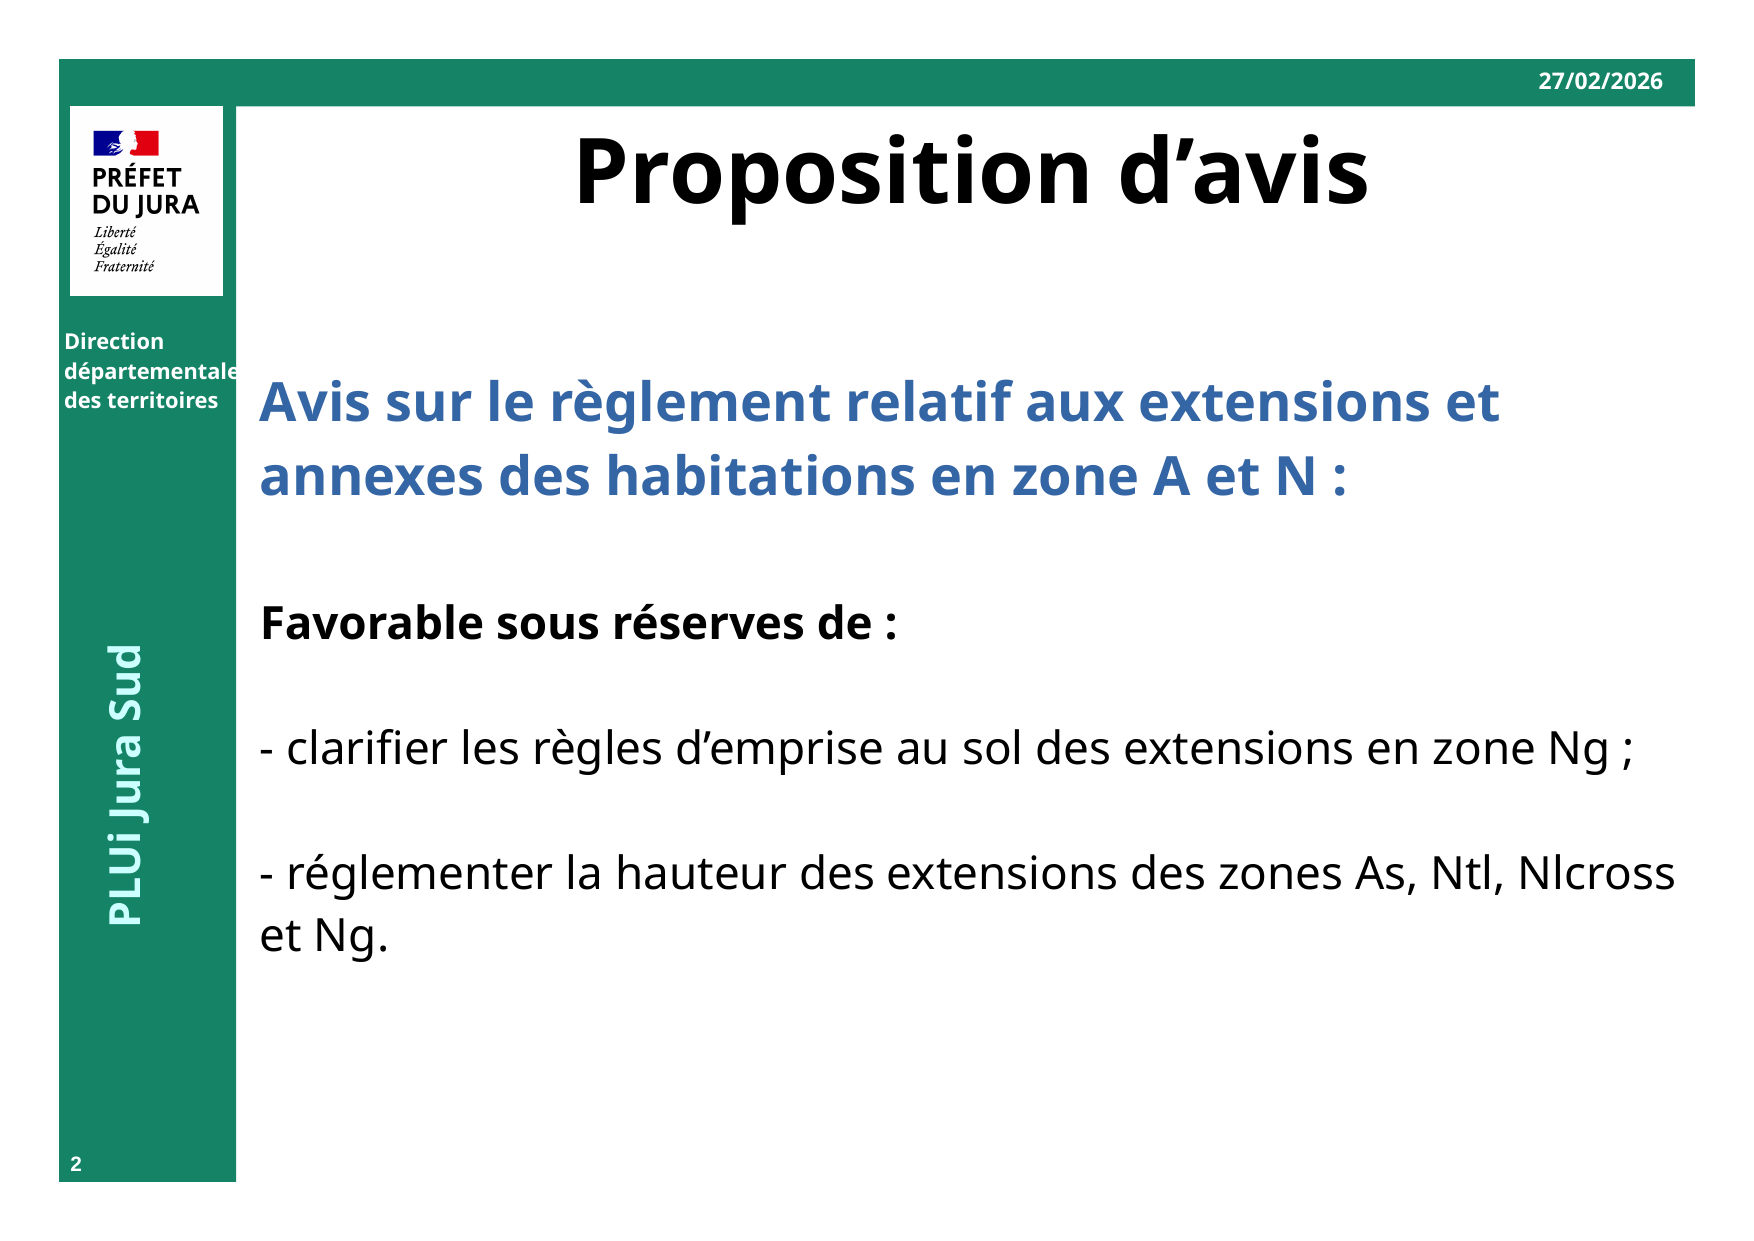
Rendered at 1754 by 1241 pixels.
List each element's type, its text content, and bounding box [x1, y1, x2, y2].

title Avis sur le règlement relatif aux extensions et annexes des habitations en zone A et N : Favorable sous réserves de : - clarifier les règles d’emprise au sol des extensions en zone Ng ; - réglementer la hauteur des extensions des zones As, Ntl, Nlcross et Ng. [259, 338, 1689, 1115]
picture [70, 106, 223, 296]
title Proposition d’avis [271, 94, 1672, 242]
